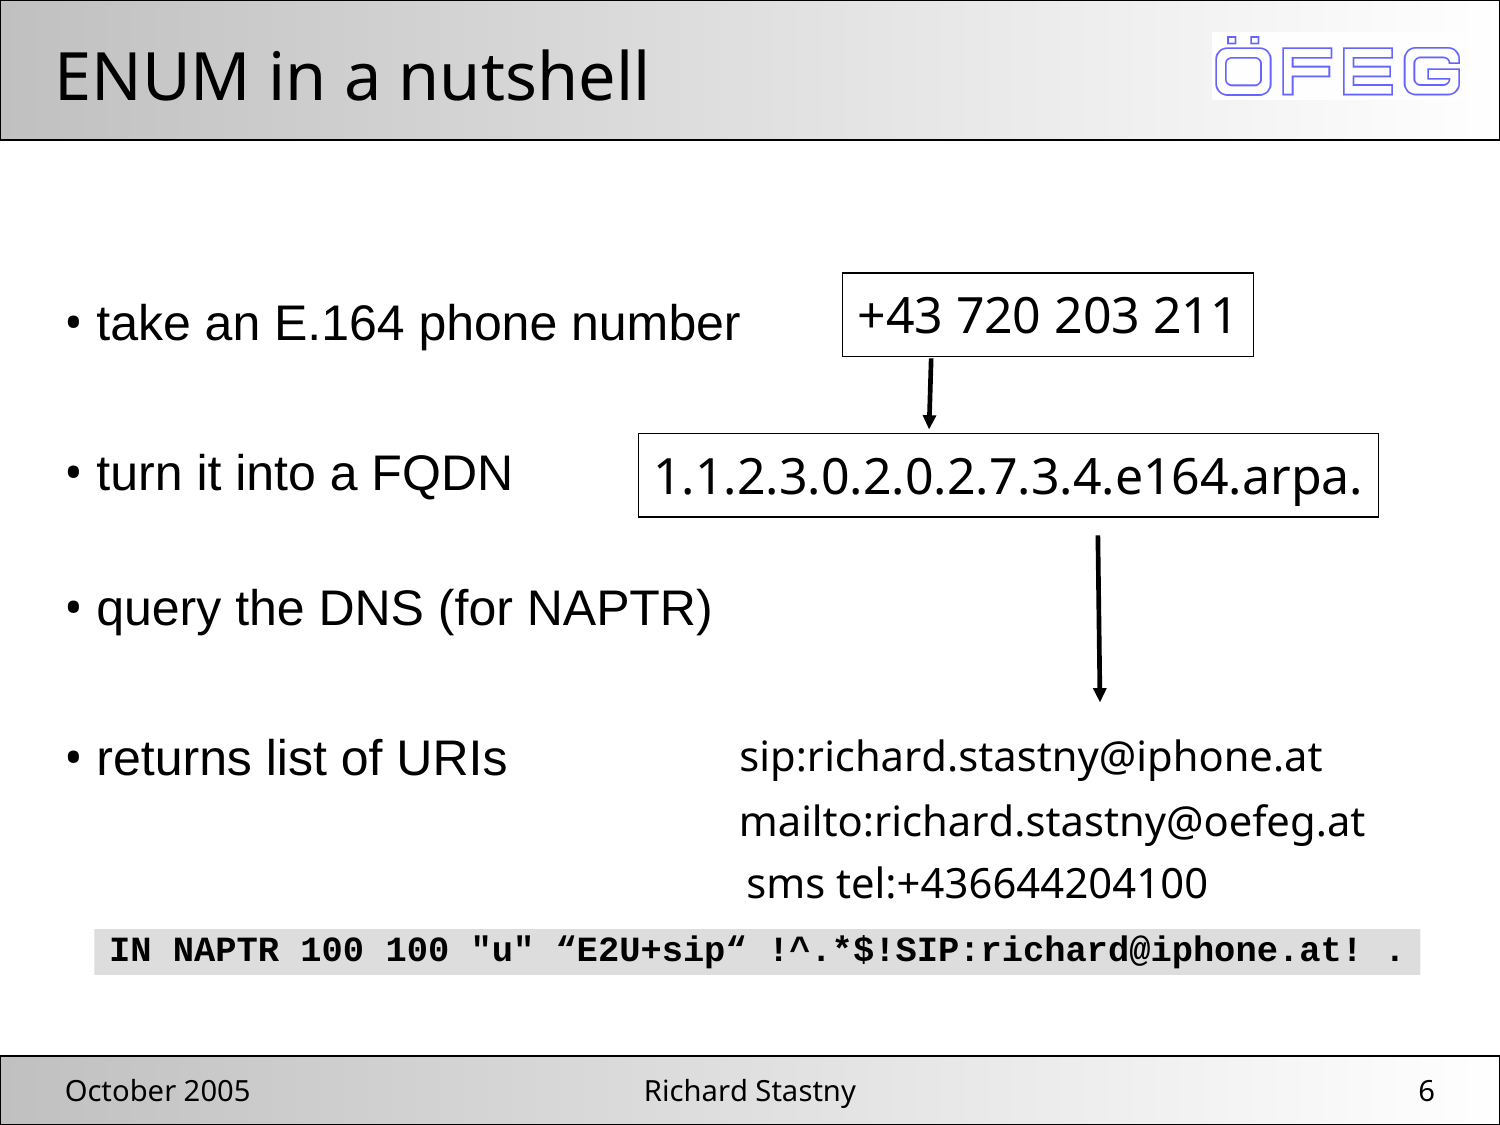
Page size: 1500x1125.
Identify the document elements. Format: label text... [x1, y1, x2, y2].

text_box sms tel:+436644204100 [731, 846, 1224, 919]
text_box mailto:richard.stastny@oefeg.at [723, 783, 1381, 857]
text_box take an E.164 phone number [49, 279, 757, 363]
text_box +43 720 203 211 [842, 272, 1254, 357]
text_box 1.1.2.3.0.2.0.2.7.3.4.e164.arpa. [638, 433, 1379, 518]
text_box query the DNS (for NAPTR) [49, 564, 729, 649]
picture [1378, 32, 1463, 100]
text_box sip:richard.stastny@iphone.at [724, 718, 1338, 783]
text_box returns list of URIs [49, 714, 523, 799]
title ENUM in a nutshell [39, 0, 1378, 151]
text_box turn it into a FQDN [49, 429, 566, 513]
text_box IN NAPTR 100 100 "u" “E2U+sip“ !^.*$!SIP:richard@iphone.at! . [94, 929, 1421, 975]
